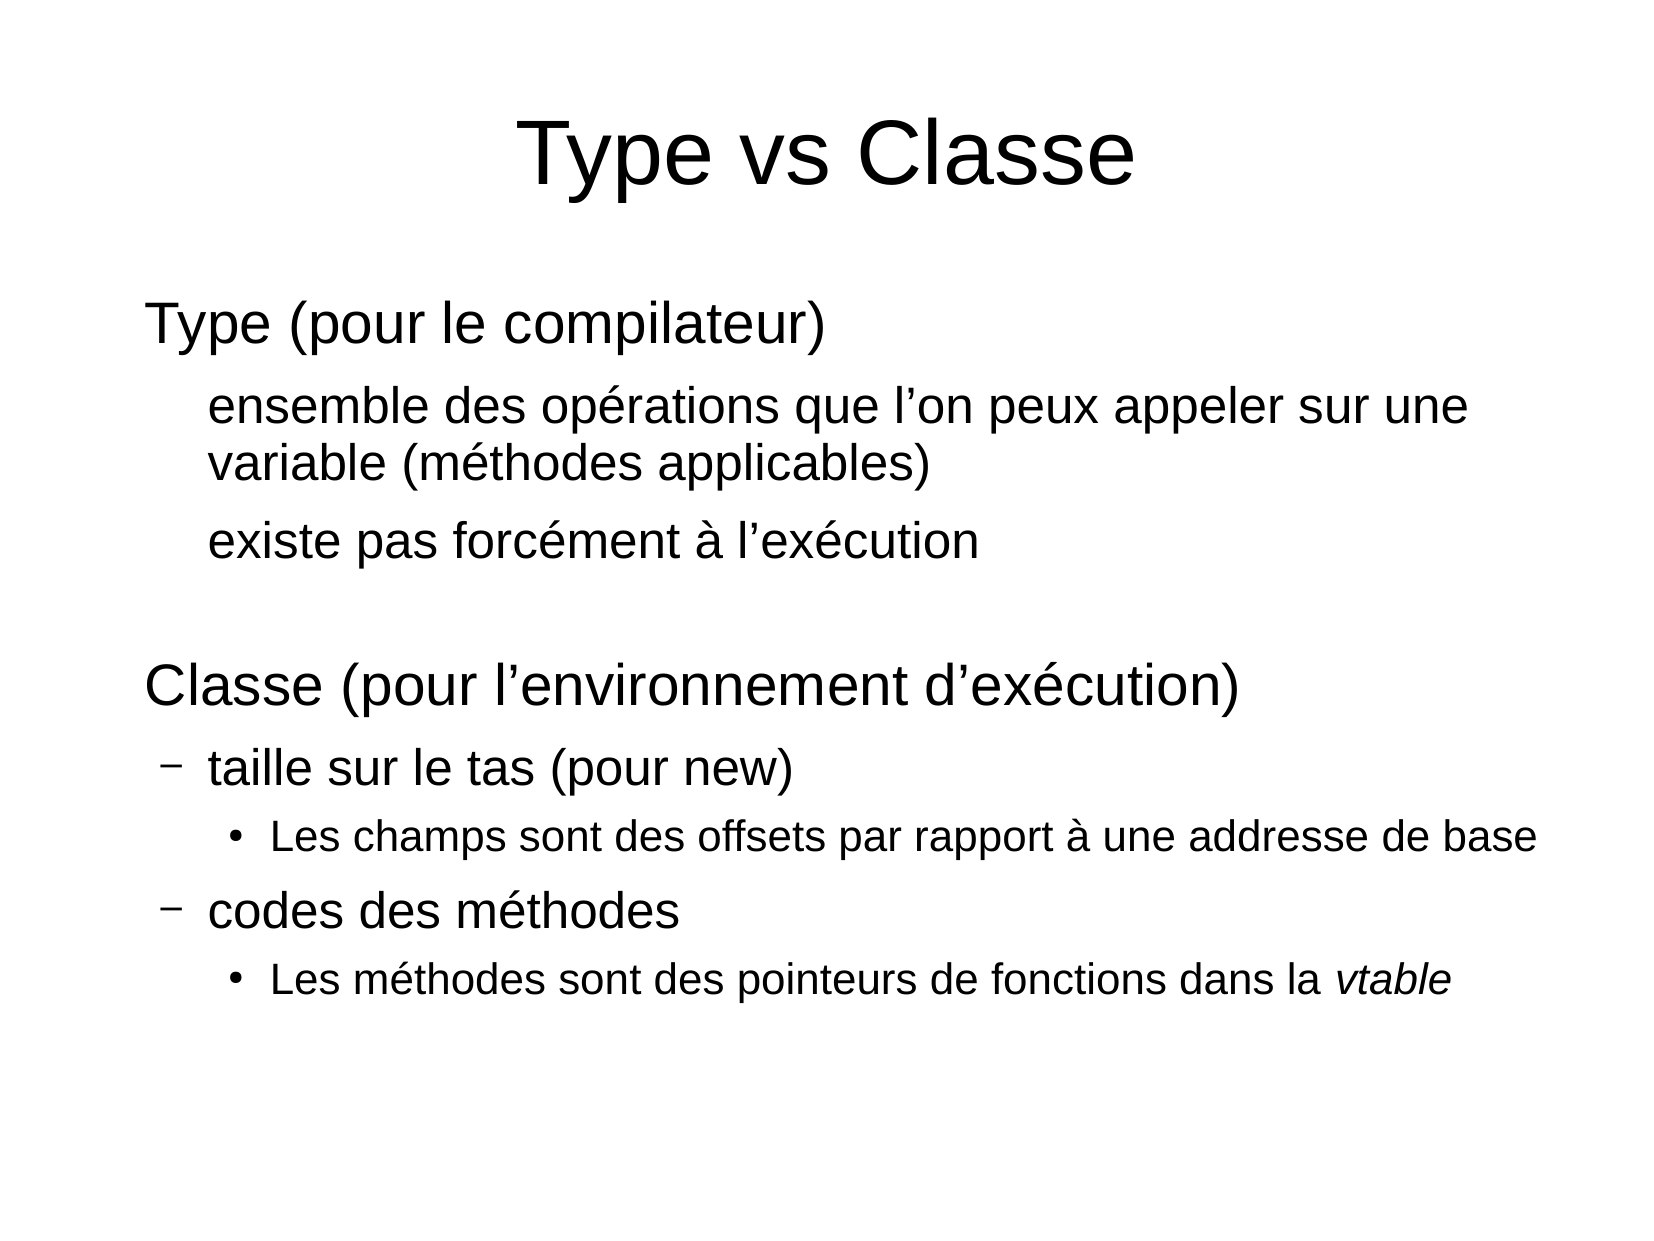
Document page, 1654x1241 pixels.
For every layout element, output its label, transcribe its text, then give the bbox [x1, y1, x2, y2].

title Type vs Classe [82, 49, 1571, 257]
list Type (pour le compilateur) ensemble des opérations que l’on peux appeler sur une variable (méthodes applicables) existe pas forcément à l’exécution Classe (pour l’environnement d’exécution) taille sur le tas (pour new) Les champs sont des offsets par rapport à une addresse de base codes des méthodes Les méthodes sont des pointeurs de fonctions dans la vtable [82, 290, 1571, 1010]
